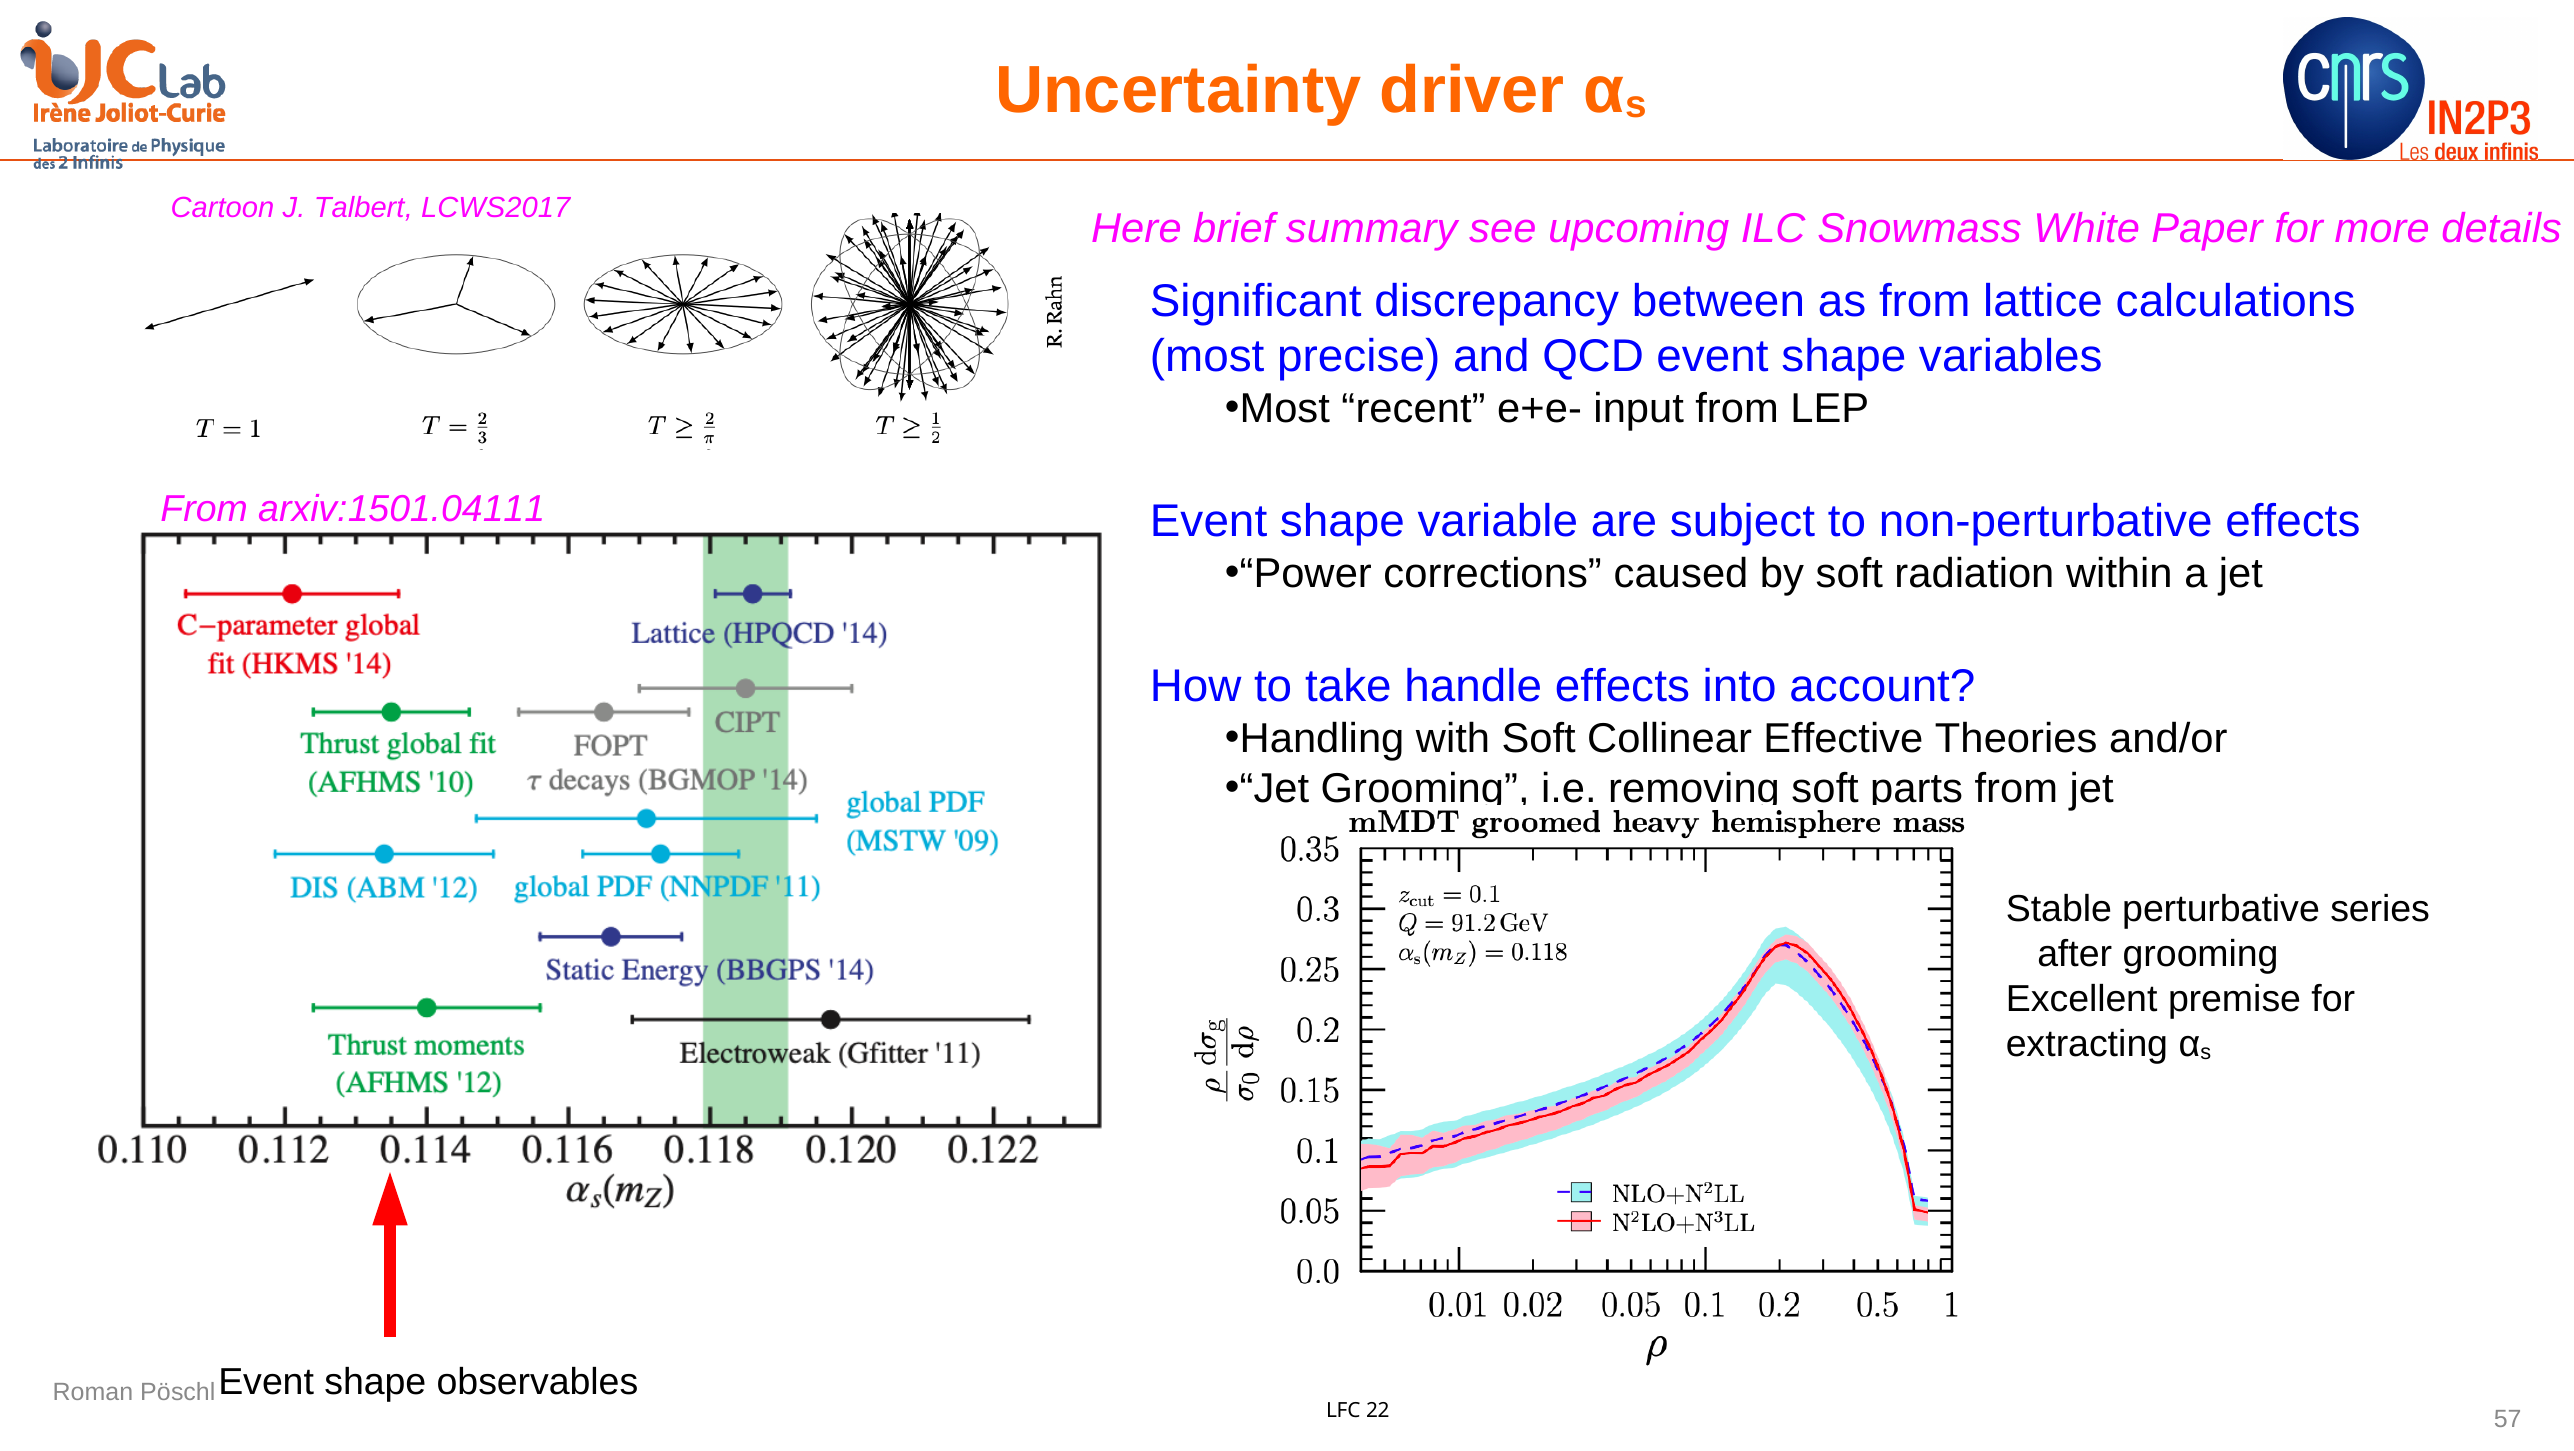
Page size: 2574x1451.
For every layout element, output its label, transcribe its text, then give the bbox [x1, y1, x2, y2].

picture [2415, 17, 2538, 160]
text_box Here brief summary see upcoming ILC Snowmass White Paper for more details [1076, 193, 2574, 259]
picture [90, 521, 1136, 1219]
text_box Cartoon J. Talbert, LCWS2017 [155, 180, 586, 231]
text_box From arxiv:1501.04111 [145, 476, 561, 537]
picture [89, 213, 1082, 459]
picture [4, 6, 241, 184]
text_box Event shape observables [203, 1349, 655, 1410]
text_box Significant discrepancy between as from lattice calculations (most precise) and QCD event shape variables Most “recent” e+e- input from LEP Event shape variable are subject to non-perturbative effects “Power corrections” caused by soft radiation within a jet How to take handle effects into account? Handling with Soft Collinear Effective Theories and/or “Jet Grooming”, i.e. removing soft parts from jet [1135, 263, 2551, 1117]
title Uncertainty driver αs [226, 9, 2415, 162]
picture [1182, 805, 2003, 1369]
text_box Stable perturbative series after grooming Excellent premise for extracting αs [1991, 876, 2482, 1085]
